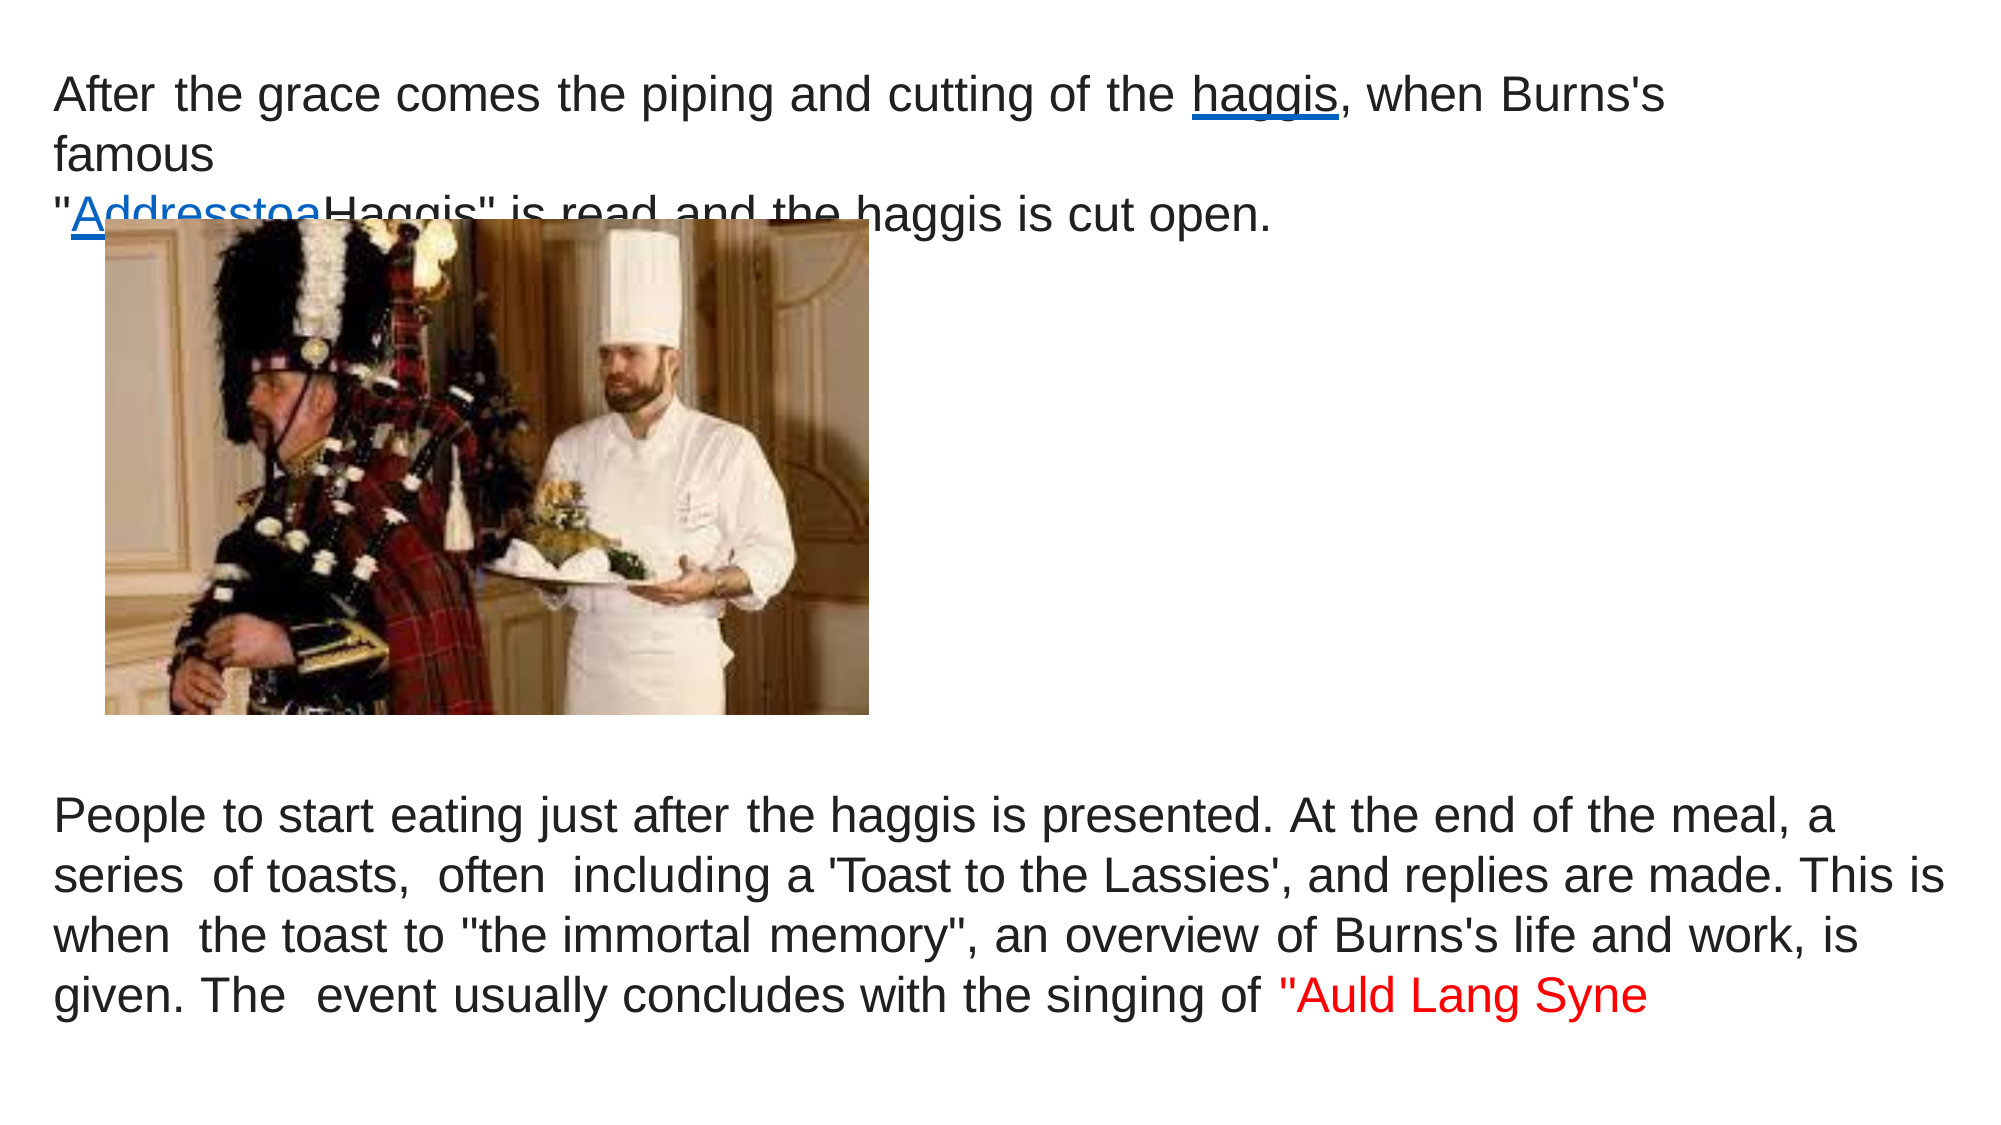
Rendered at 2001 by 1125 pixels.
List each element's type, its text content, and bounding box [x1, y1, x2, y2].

text_box After the grace comes the piping and cutting of the haggis, when Burns's famous "Address to a Haggis" is read and the haggis is cut open. [51, 59, 1839, 184]
picture [105, 219, 869, 715]
text_box People to start eating just after the haggis is presented. At the end of the meal, a series of toasts, often including a 'Toast to the Lassies', and replies are made. This is when the toast to "the immortal memory", an overview of Burns's life and work, is given. The event usually concludes with the singing of "Auld Lang Syne [51, 780, 1979, 1025]
